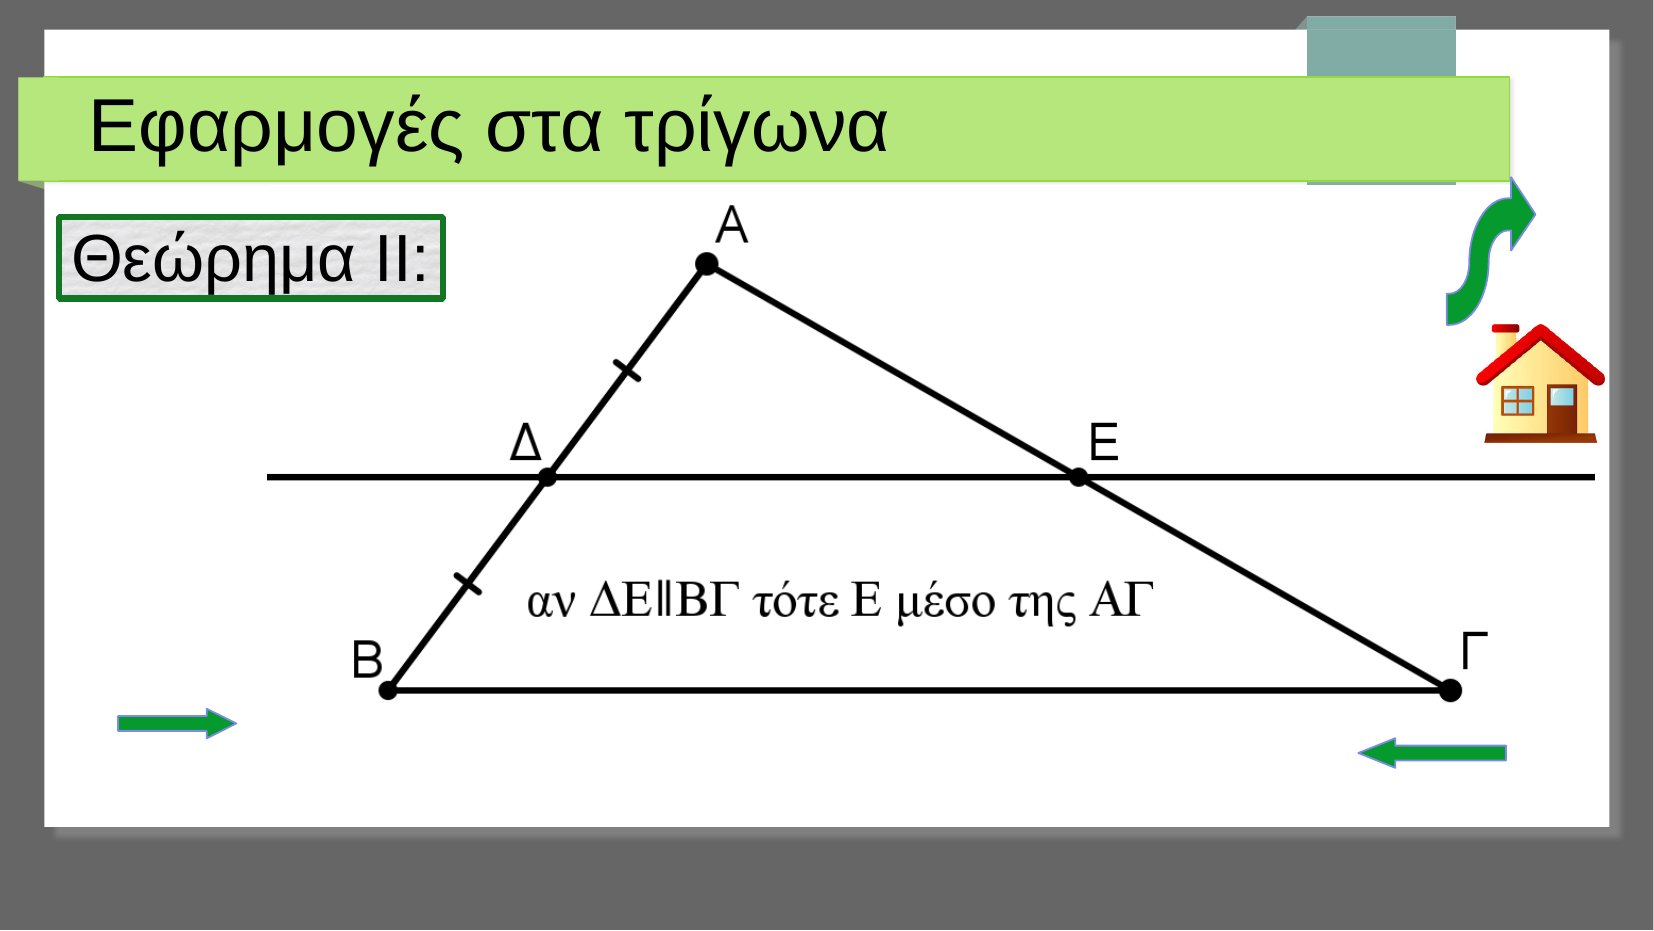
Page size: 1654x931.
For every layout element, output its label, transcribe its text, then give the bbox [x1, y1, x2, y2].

text_box [118, 708, 237, 739]
text_box [1358, 738, 1507, 768]
title Εφαρμογές στα τρίγωνα [88, 73, 1506, 178]
text_box [1446, 177, 1536, 325]
subtitle Θεώρημα ΙΙ: [59, 217, 443, 299]
picture [267, 185, 1605, 827]
